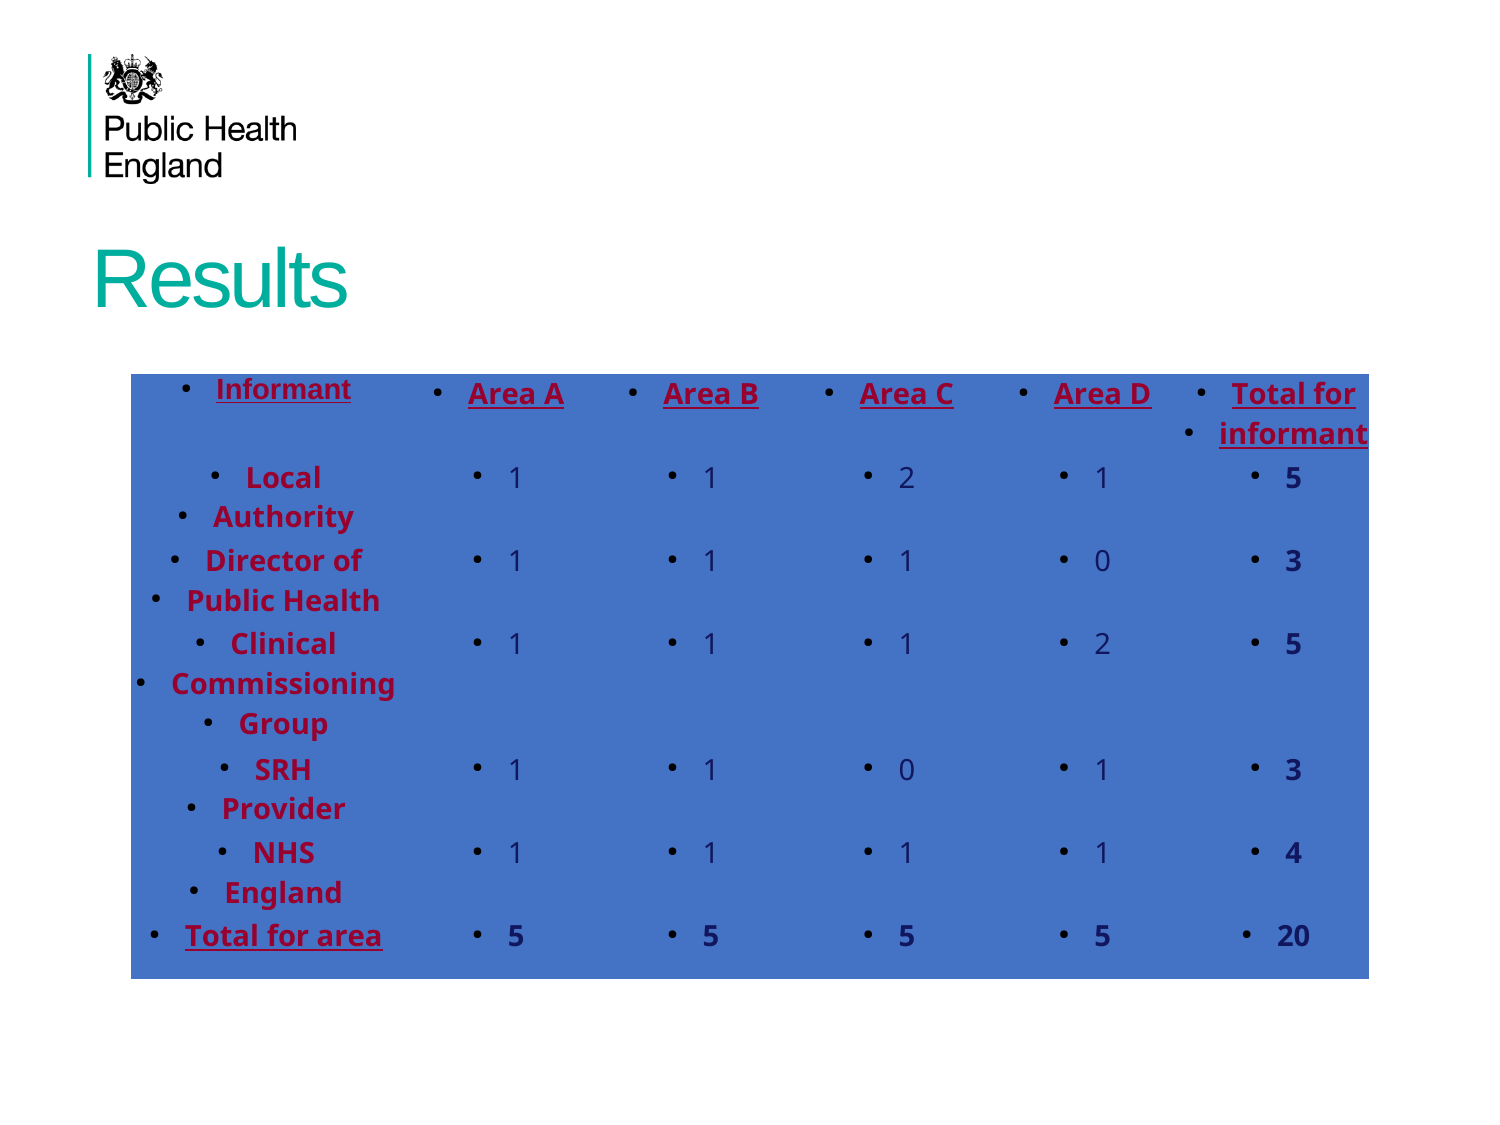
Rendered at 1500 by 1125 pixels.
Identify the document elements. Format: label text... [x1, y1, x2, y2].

table_cell 1 [596, 540, 791, 624]
table_cell 1 [596, 457, 791, 540]
title Results [91, 224, 1409, 331]
table_cell 3 [1183, 749, 1369, 832]
table_cell 0 [791, 749, 987, 832]
table_cell Clinical Commissioning Group [131, 624, 401, 749]
table_cell 1 [987, 749, 1183, 832]
table_cell 0 [987, 540, 1183, 624]
table_cell 1 [401, 540, 596, 624]
table_cell Total for area [131, 915, 401, 979]
table_cell NHS England [131, 832, 401, 915]
table_cell 1 [596, 749, 791, 832]
table_cell 3 [1183, 540, 1369, 624]
table_header Area A [401, 374, 596, 457]
table_cell 1 [401, 624, 596, 749]
table_cell 1 [791, 832, 987, 915]
table_cell 1 [987, 832, 1183, 915]
table_cell 5 [1183, 457, 1369, 540]
table_cell 4 [1183, 832, 1369, 915]
table_cell 5 [596, 915, 791, 979]
table_header Area D [987, 374, 1183, 457]
table_cell 1 [401, 749, 596, 832]
table_cell 1 [401, 832, 596, 915]
table_cell 1 [791, 540, 987, 624]
table_header Total for informant [1183, 374, 1369, 457]
table_cell Director of Public Health [131, 540, 401, 624]
table_header Informant [131, 374, 401, 457]
table_cell 1 [401, 457, 596, 540]
table_cell 5 [1183, 624, 1369, 749]
table_header Area B [596, 374, 791, 457]
table_cell 1 [791, 624, 987, 749]
table_cell 5 [791, 915, 987, 979]
table_cell 5 [401, 915, 596, 979]
table_cell 20 [1183, 915, 1369, 979]
table_cell 1 [596, 832, 791, 915]
table_cell 2 [791, 457, 987, 540]
table_cell 1 [987, 457, 1183, 540]
table_cell 2 [987, 624, 1183, 749]
table_cell SRH Provider [131, 749, 401, 832]
table_header Area C [791, 374, 987, 457]
table_cell 5 [987, 915, 1183, 979]
table_cell 1 [596, 624, 791, 749]
table_cell Local Authority [131, 457, 401, 540]
